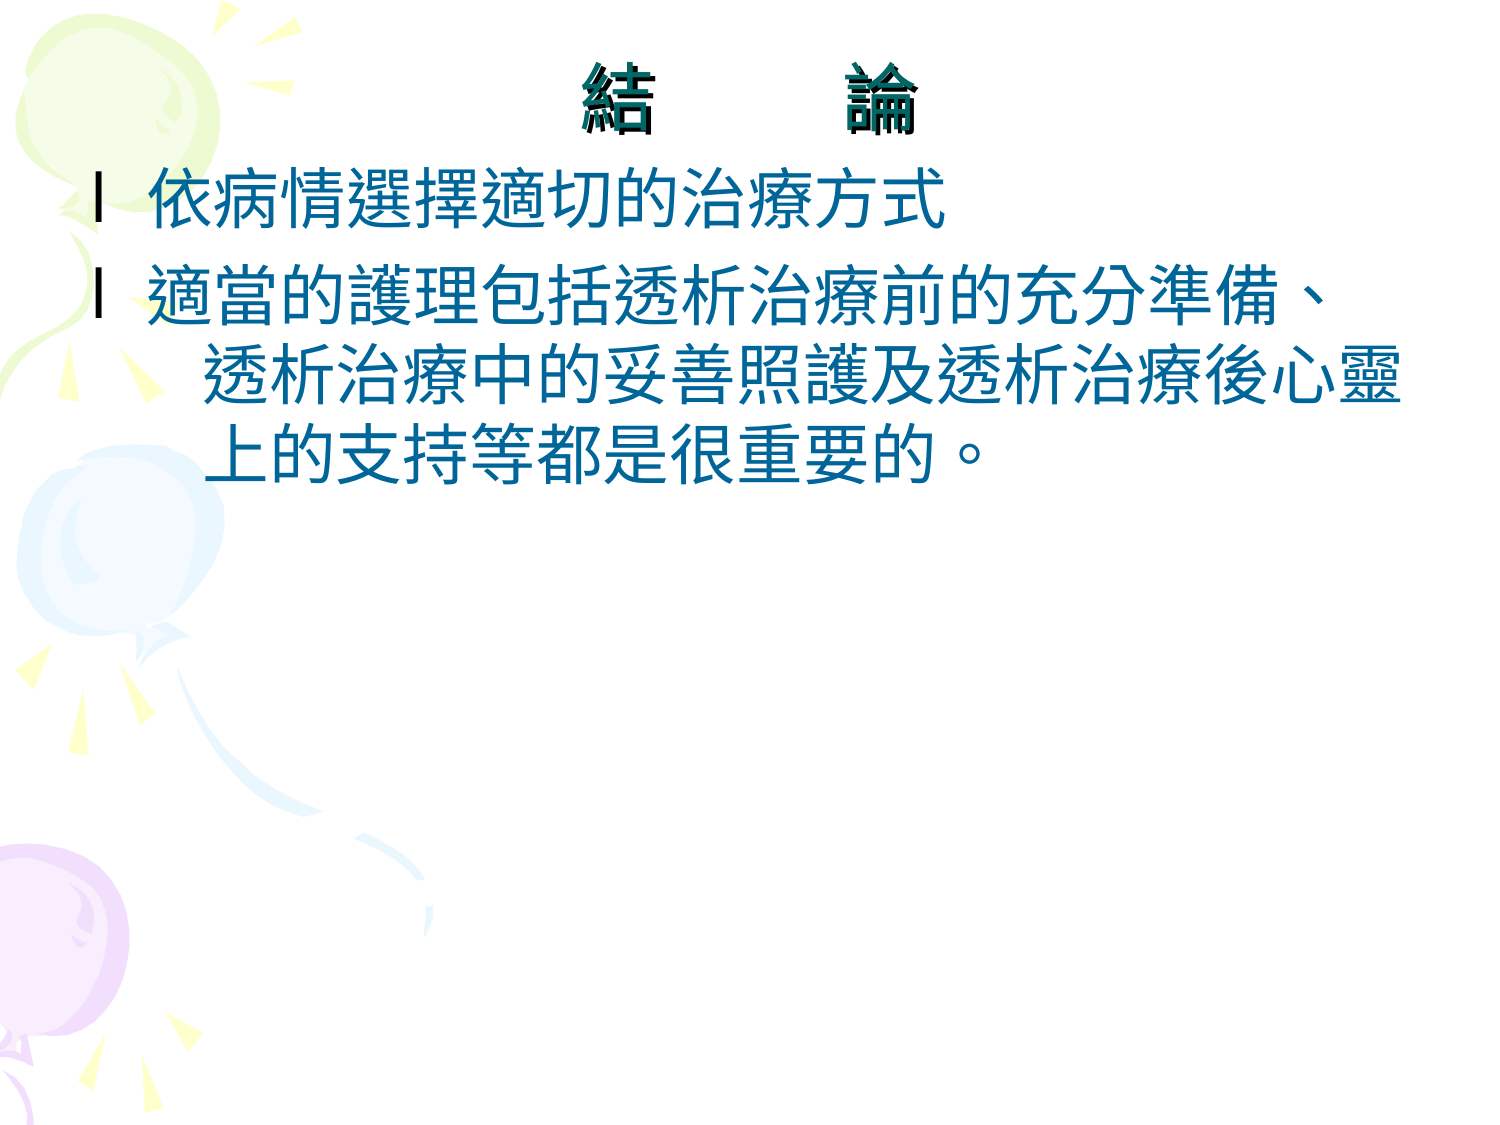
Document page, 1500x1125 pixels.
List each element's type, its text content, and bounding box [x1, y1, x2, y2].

title 結 論 [72, 16, 1426, 149]
list 依病情選擇適切的治療方式 適當的護理包括透析治療前的充分準備、透析治療中的妥善照護及透析治療後心靈上的支持等都是很重要的。 [75, 148, 1426, 943]
